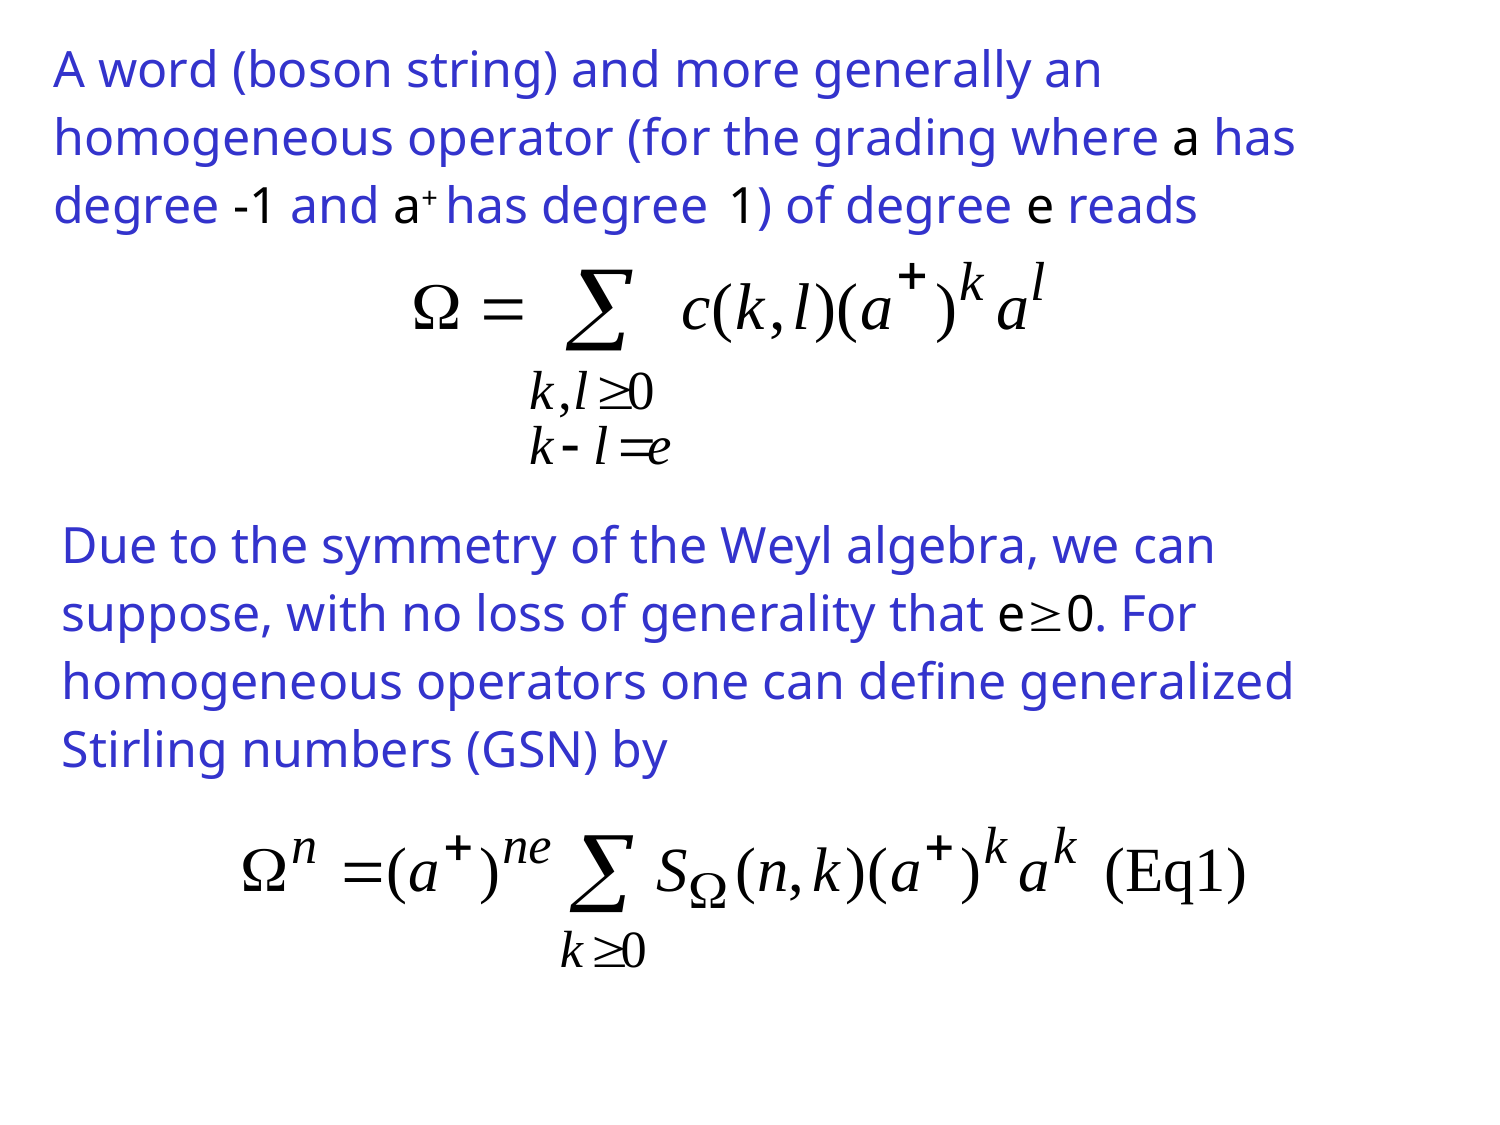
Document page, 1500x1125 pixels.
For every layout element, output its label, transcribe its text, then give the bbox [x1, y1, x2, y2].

chart [232, 807, 1258, 981]
chart [402, 247, 1064, 490]
text_box A word (boson string) and more generally an homogeneous operator (for the grading where a has degree -1 and a+ has degree 1) of degree e reads [38, 26, 1325, 247]
text_box Due to the symmetry of the Weyl algebra, we can suppose, with no loss of generality that e0. For homogeneous operators one can define generalized Stirling numbers (GSN) by [46, 502, 1413, 760]
